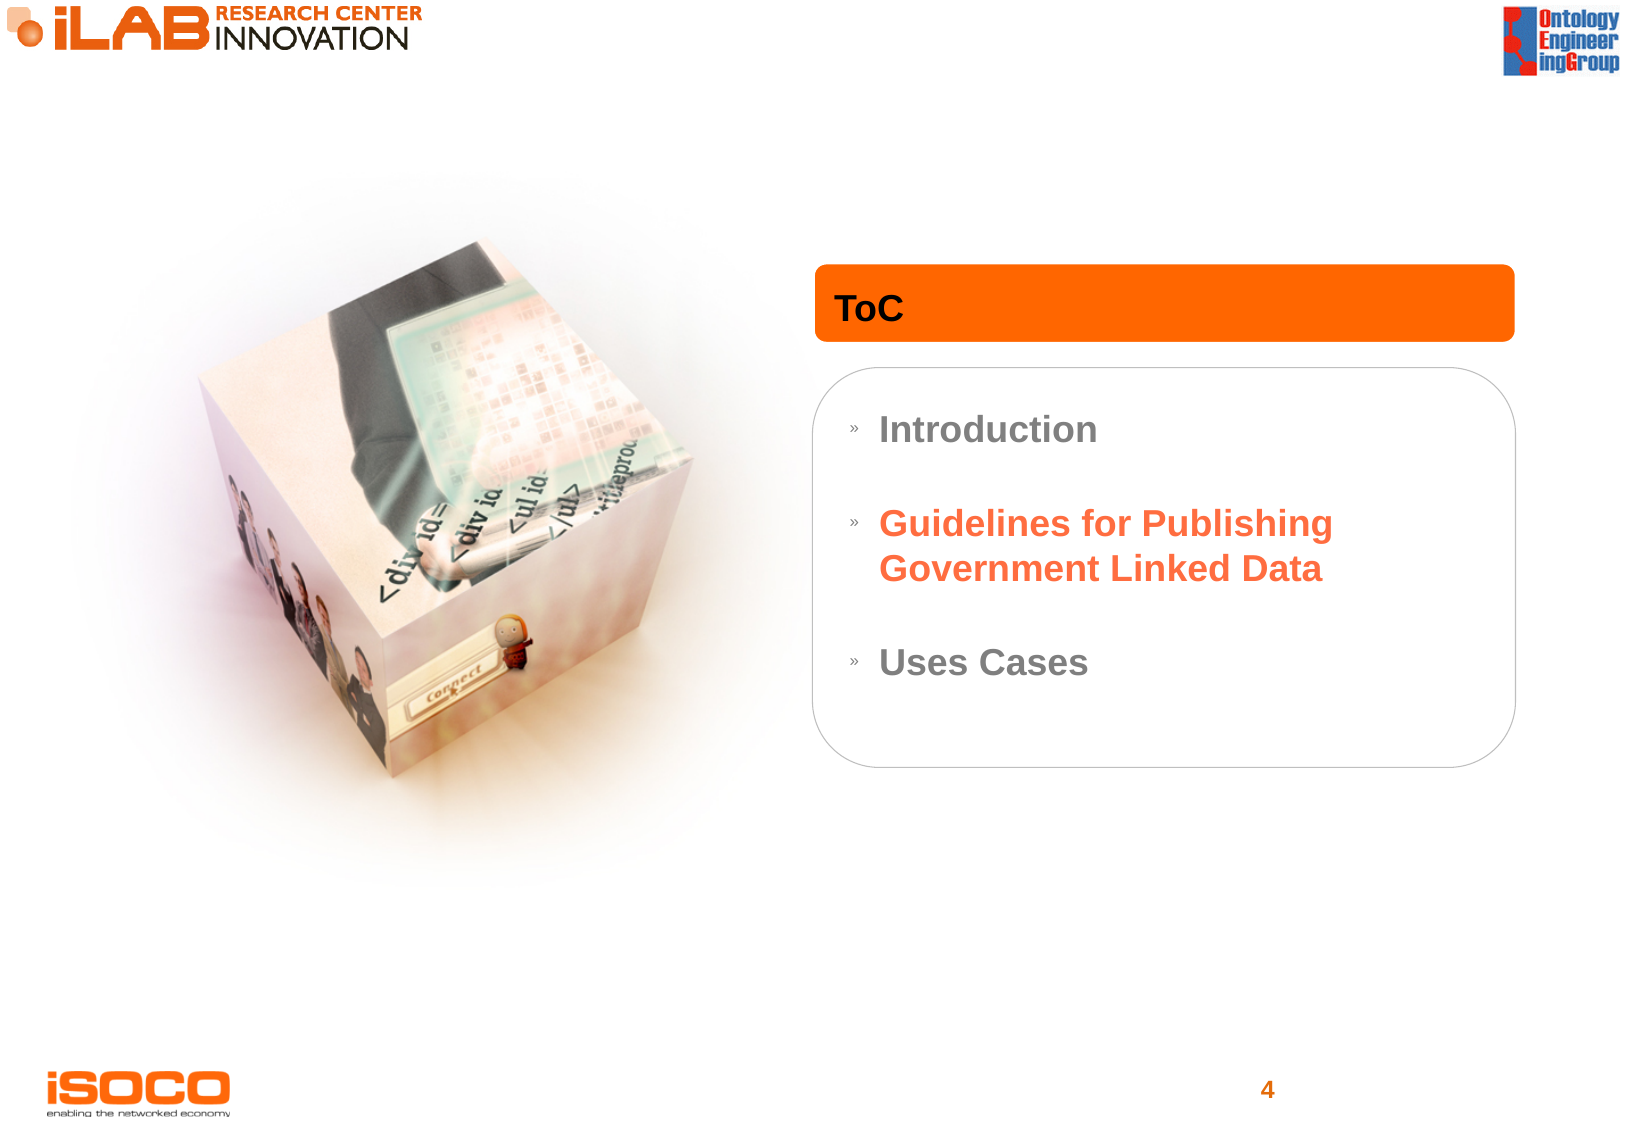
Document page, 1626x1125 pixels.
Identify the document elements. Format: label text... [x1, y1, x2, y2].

picture [47, 1071, 230, 1117]
picture [0, 0, 429, 55]
picture [0, 117, 910, 957]
text_box Introduction Guidelines for Publishing Government Linked Data Uses Cases [812, 367, 1516, 768]
text_box ToC [812, 262, 1518, 345]
picture [1501, 5, 1620, 77]
